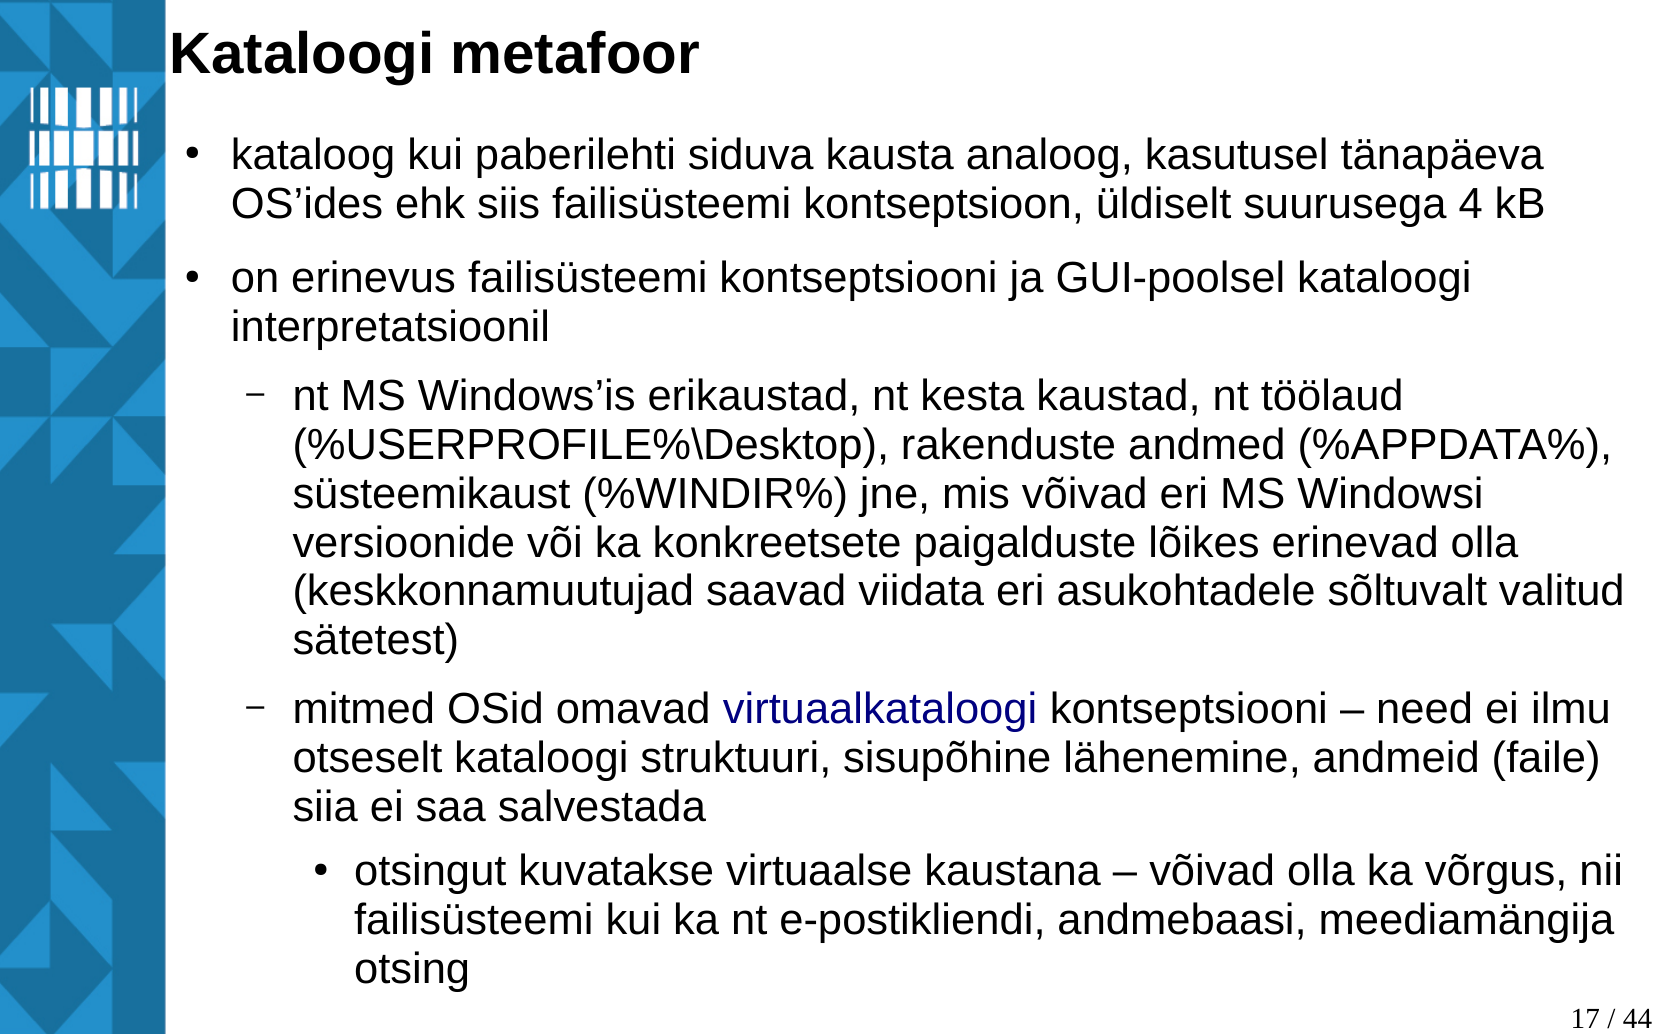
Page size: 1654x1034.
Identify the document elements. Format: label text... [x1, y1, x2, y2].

title Kataloogi metafoor [169, 11, 1571, 95]
list kataloog kui paberilehti siduva kausta analoog, kasutusel tänapäeva OS’ides ehk siis failisüsteemi kontseptsioon, üldiselt suurusega 4 kB on erinevus failisüsteemi kontseptsiooni ja GUI-poolsel kataloogi interpretatsioonil nt MS Windows’is erikaustad, nt kesta kaustad, nt töölaud (%USERPROFILE%\Desktop), rakenduste andmed (%APPDATA%), süsteemikaust (%WINDIR%) jne, mis võivad eri MS Windowsi versioonide või ka konkreetsete paigalduste lõikes erinevad olla (keskkonnamuutujad saavad viidata eri asukohtadele sõltuvalt valitud sätetest) mitmed OSid omavad virtuaalkataloogi kontseptsiooni – need ei ilmu otseselt kataloogi struktuuri, sisupõhine lähenemine, andmeid (faile) siia ei saa salvestada otsingut kuvatakse virtuaalse kaustana – võivad olla ka võrgus, nii failisüsteemi kui ka nt e-postikliendi, andmebaasi, meediamängija otsing [169, 129, 1630, 997]
